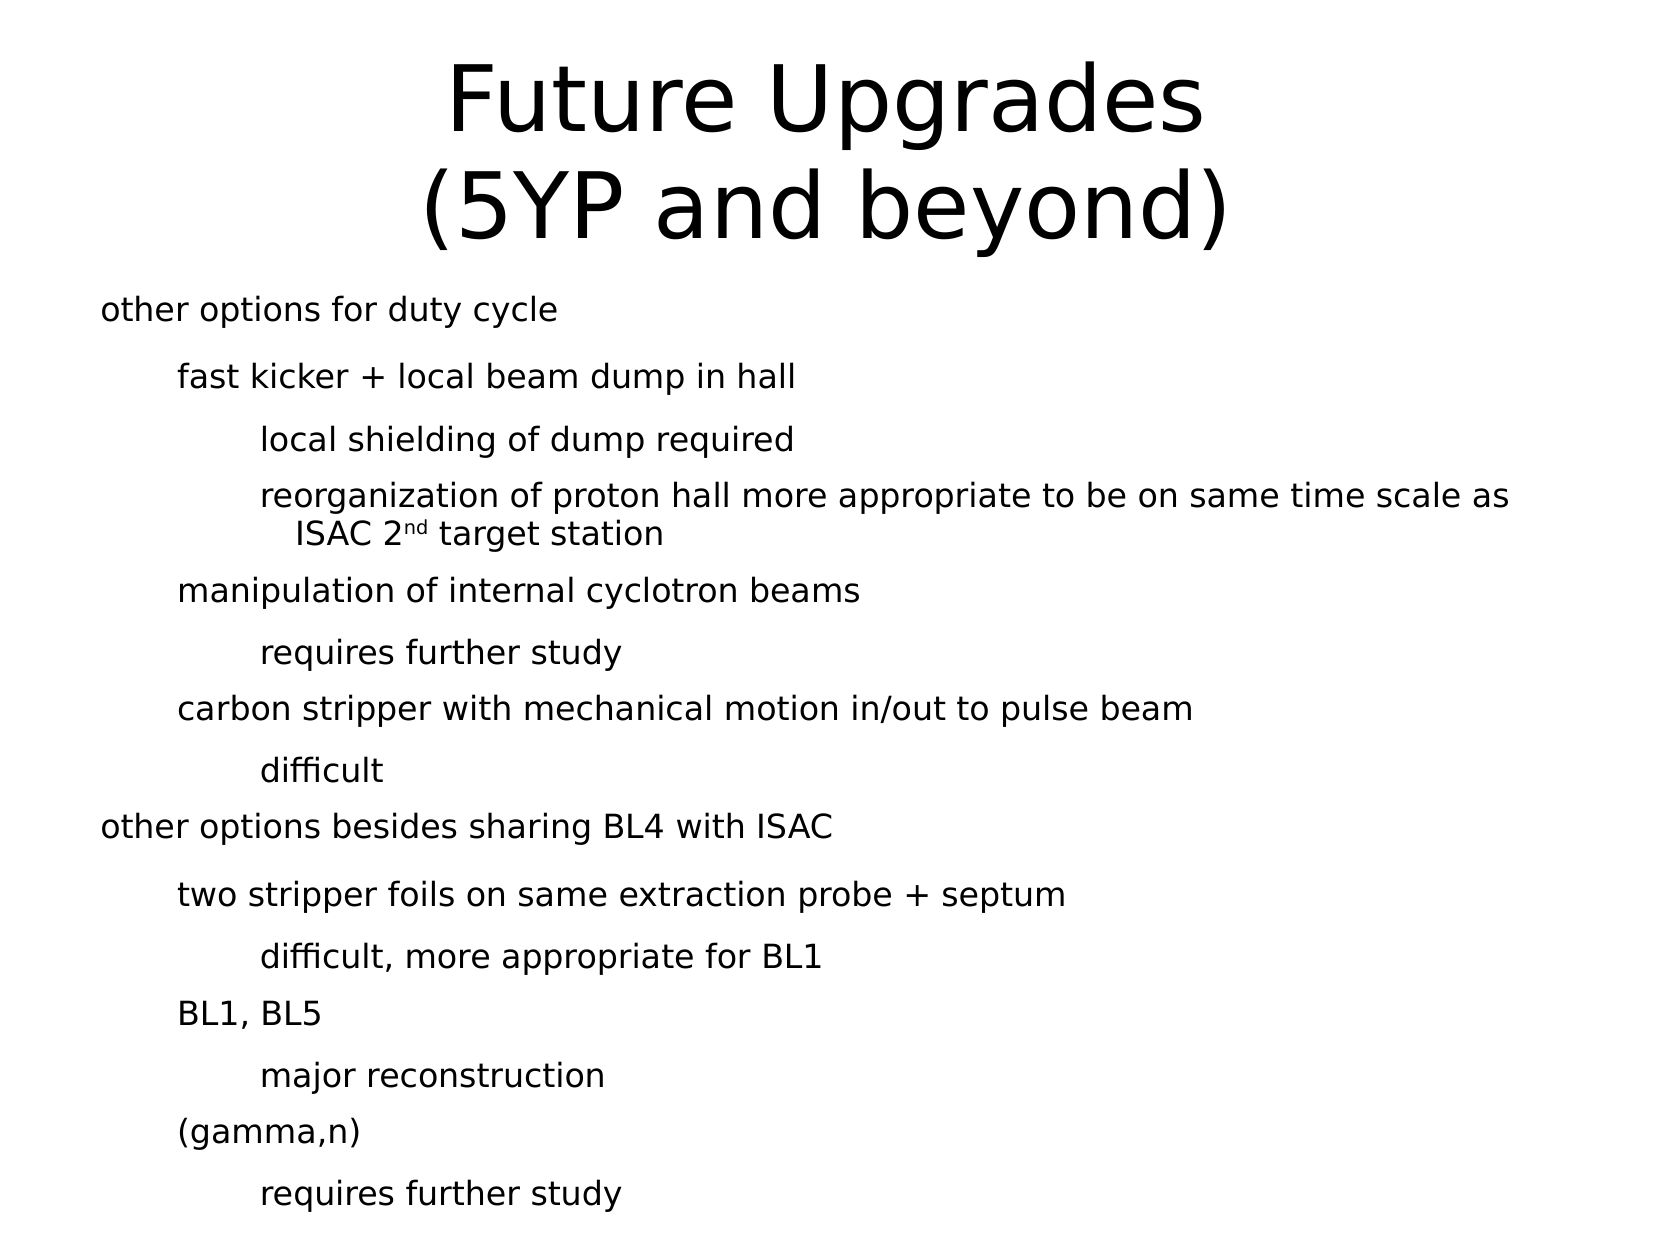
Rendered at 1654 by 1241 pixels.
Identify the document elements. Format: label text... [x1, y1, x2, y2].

title Future Upgrades (5YP and beyond) [82, 45, 1571, 261]
list other options for duty cycle fast kicker + local beam dump in hall local shielding of dump required reorganization of proton hall more appropriate to be on same time scale as ISAC 2nd target station manipulation of internal cyclotron beams requires further study carbon stripper with mechanical motion in/out to pulse beam difficult other options besides sharing BL4 with ISAC two stripper foils on same extraction probe + septum difficult, more appropriate for BL1 BL1, BL5 major reconstruction (gamma,n) requires further study [82, 290, 1571, 1215]
